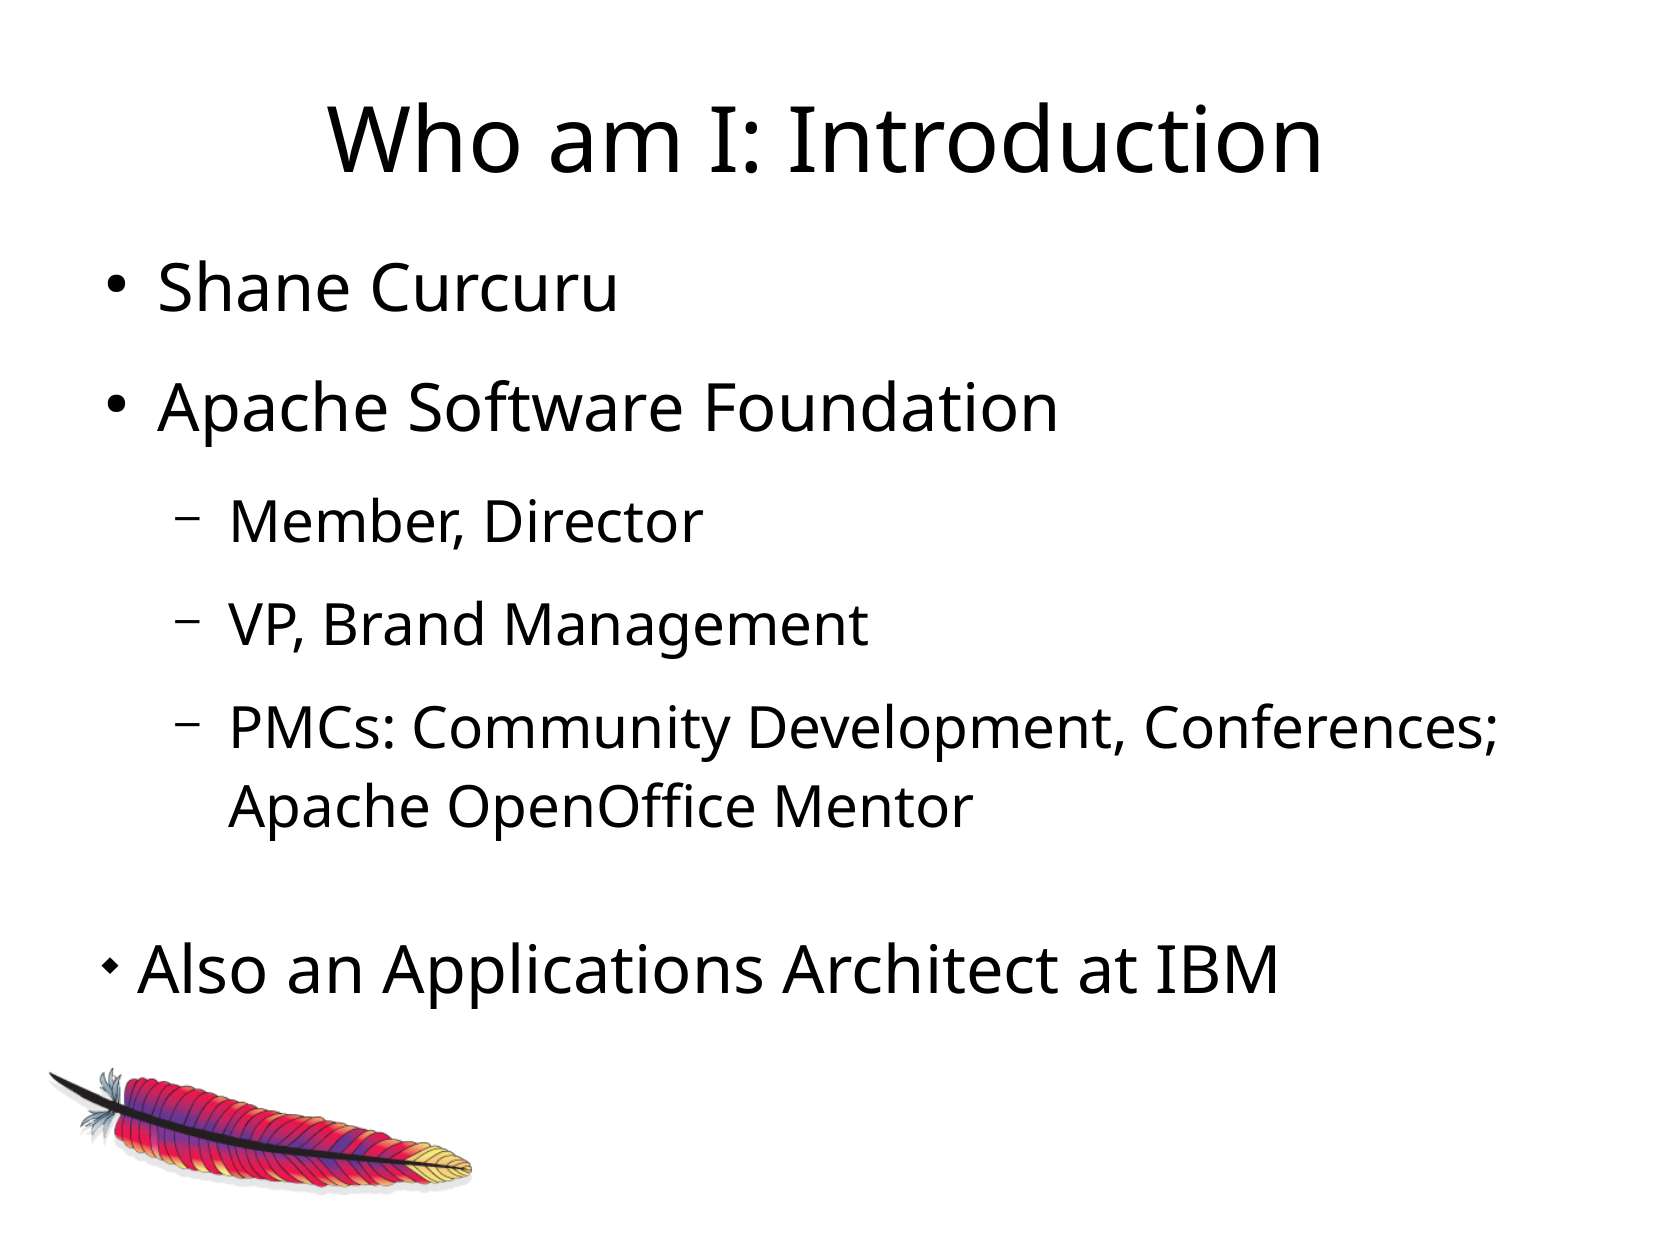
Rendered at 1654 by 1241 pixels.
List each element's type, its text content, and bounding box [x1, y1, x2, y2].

picture [45, 1064, 477, 1200]
text_box Also an Applications Architect at IBM [86, 915, 1377, 1036]
list Shane Curcuru Apache Software Foundation Member, Director VP, Brand Management PMCs: Community Development, Conferences; Apache OpenOffice Mentor [86, 240, 1576, 845]
title Who am I: Introduction [82, 49, 1571, 226]
